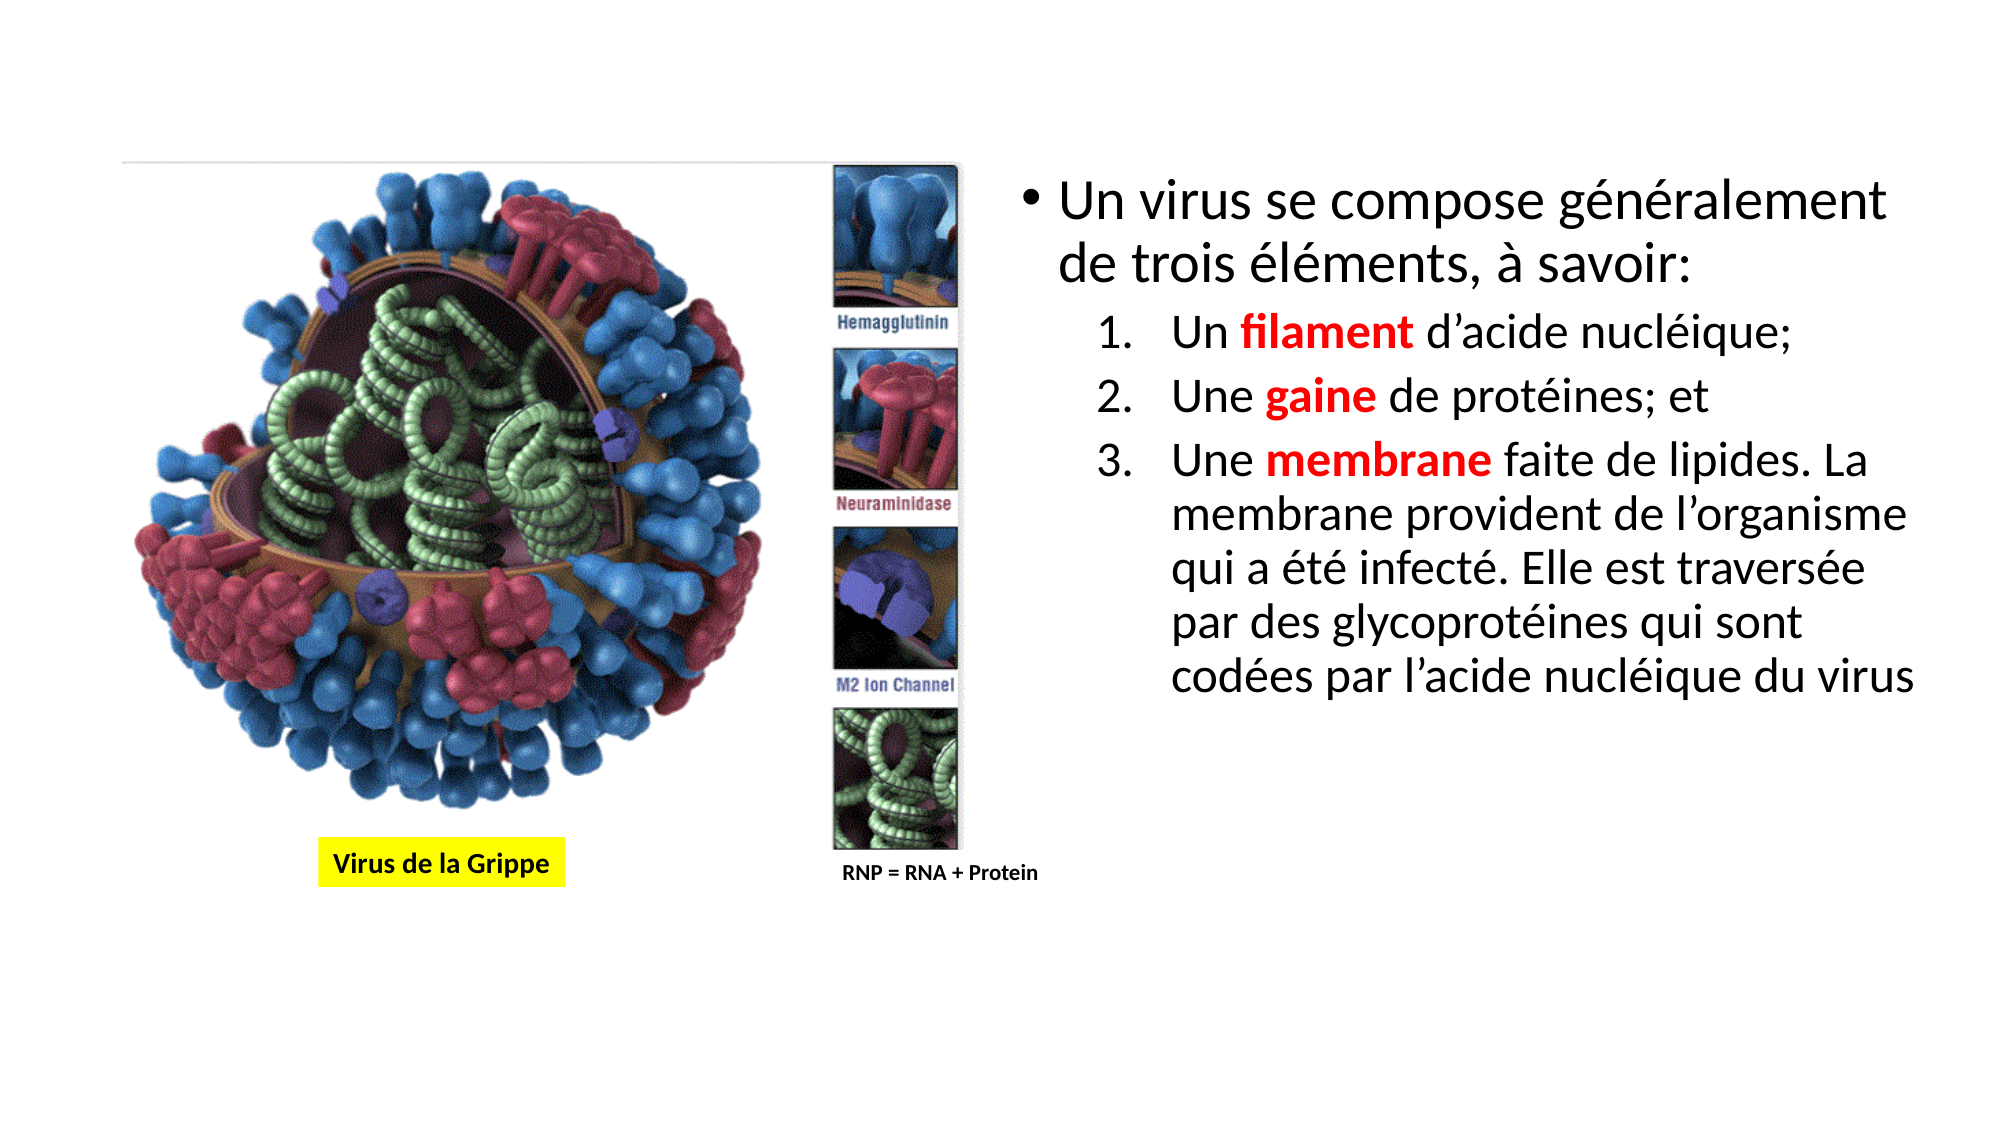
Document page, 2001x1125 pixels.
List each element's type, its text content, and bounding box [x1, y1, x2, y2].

list Un virus se compose généralement de trois éléments, à savoir: Un filament d’acide nucléique; Une gaine de protéines; et Une membrane faite de lipides. La membrane provident de l’organisme qui a été infecté. Elle est traversée par des glycoprotéines qui sont codées par l’acide nucléique du virus [1006, 161, 1946, 958]
text_box Virus de la Grippe [318, 837, 566, 887]
picture [121, 161, 965, 876]
text_box RNP = RNA + Protein [827, 849, 1054, 893]
